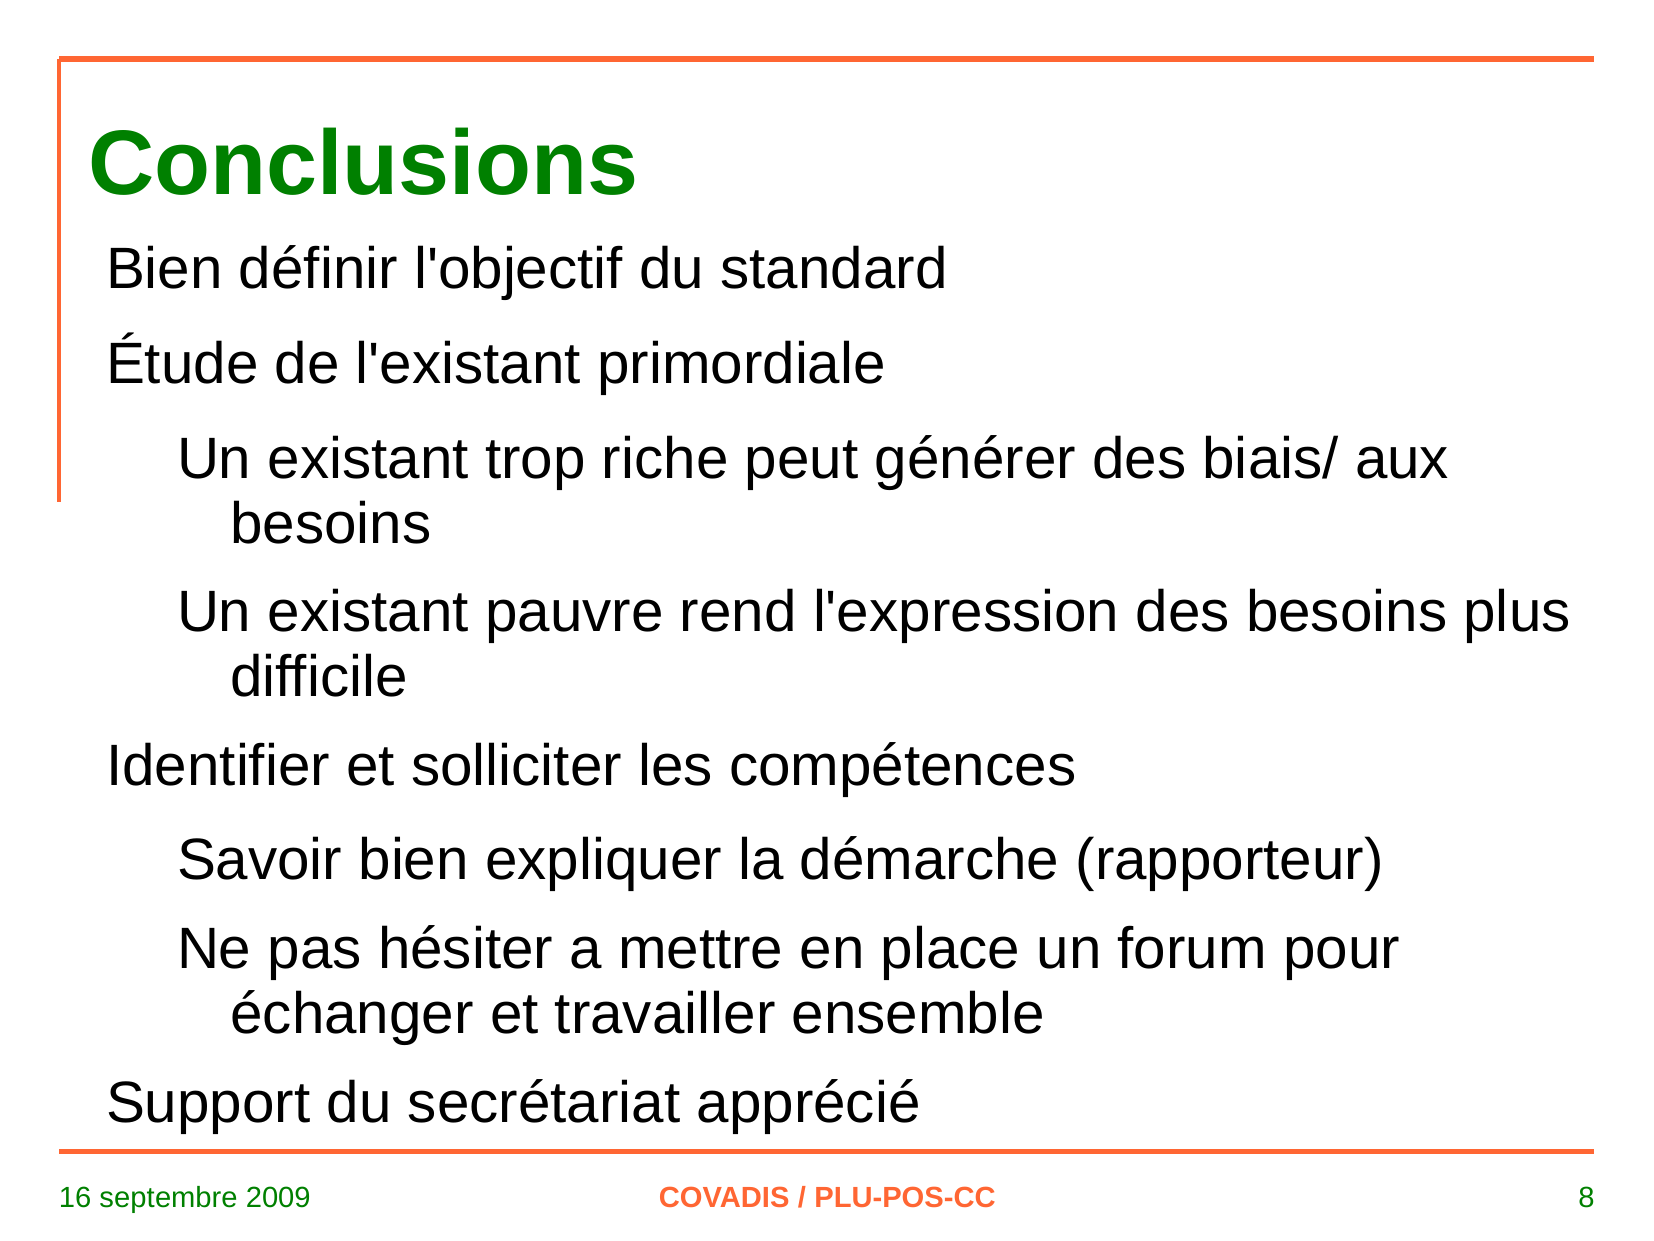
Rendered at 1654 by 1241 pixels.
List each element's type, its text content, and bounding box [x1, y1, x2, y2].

title Conclusions [88, 59, 1595, 236]
list Bien définir l'objectif du standard Étude de l'existant primordiale Un existant trop riche peut générer des biais/ aux besoins Un existant pauvre rend l'expression des besoins plus difficile Identifier et solliciter les compétences Savoir bien expliquer la démarche (rapporteur) Ne pas hésiter a mettre en place un forum pour échanger et travailler ensemble Support du secrétariat apprécié [88, 236, 1625, 1162]
